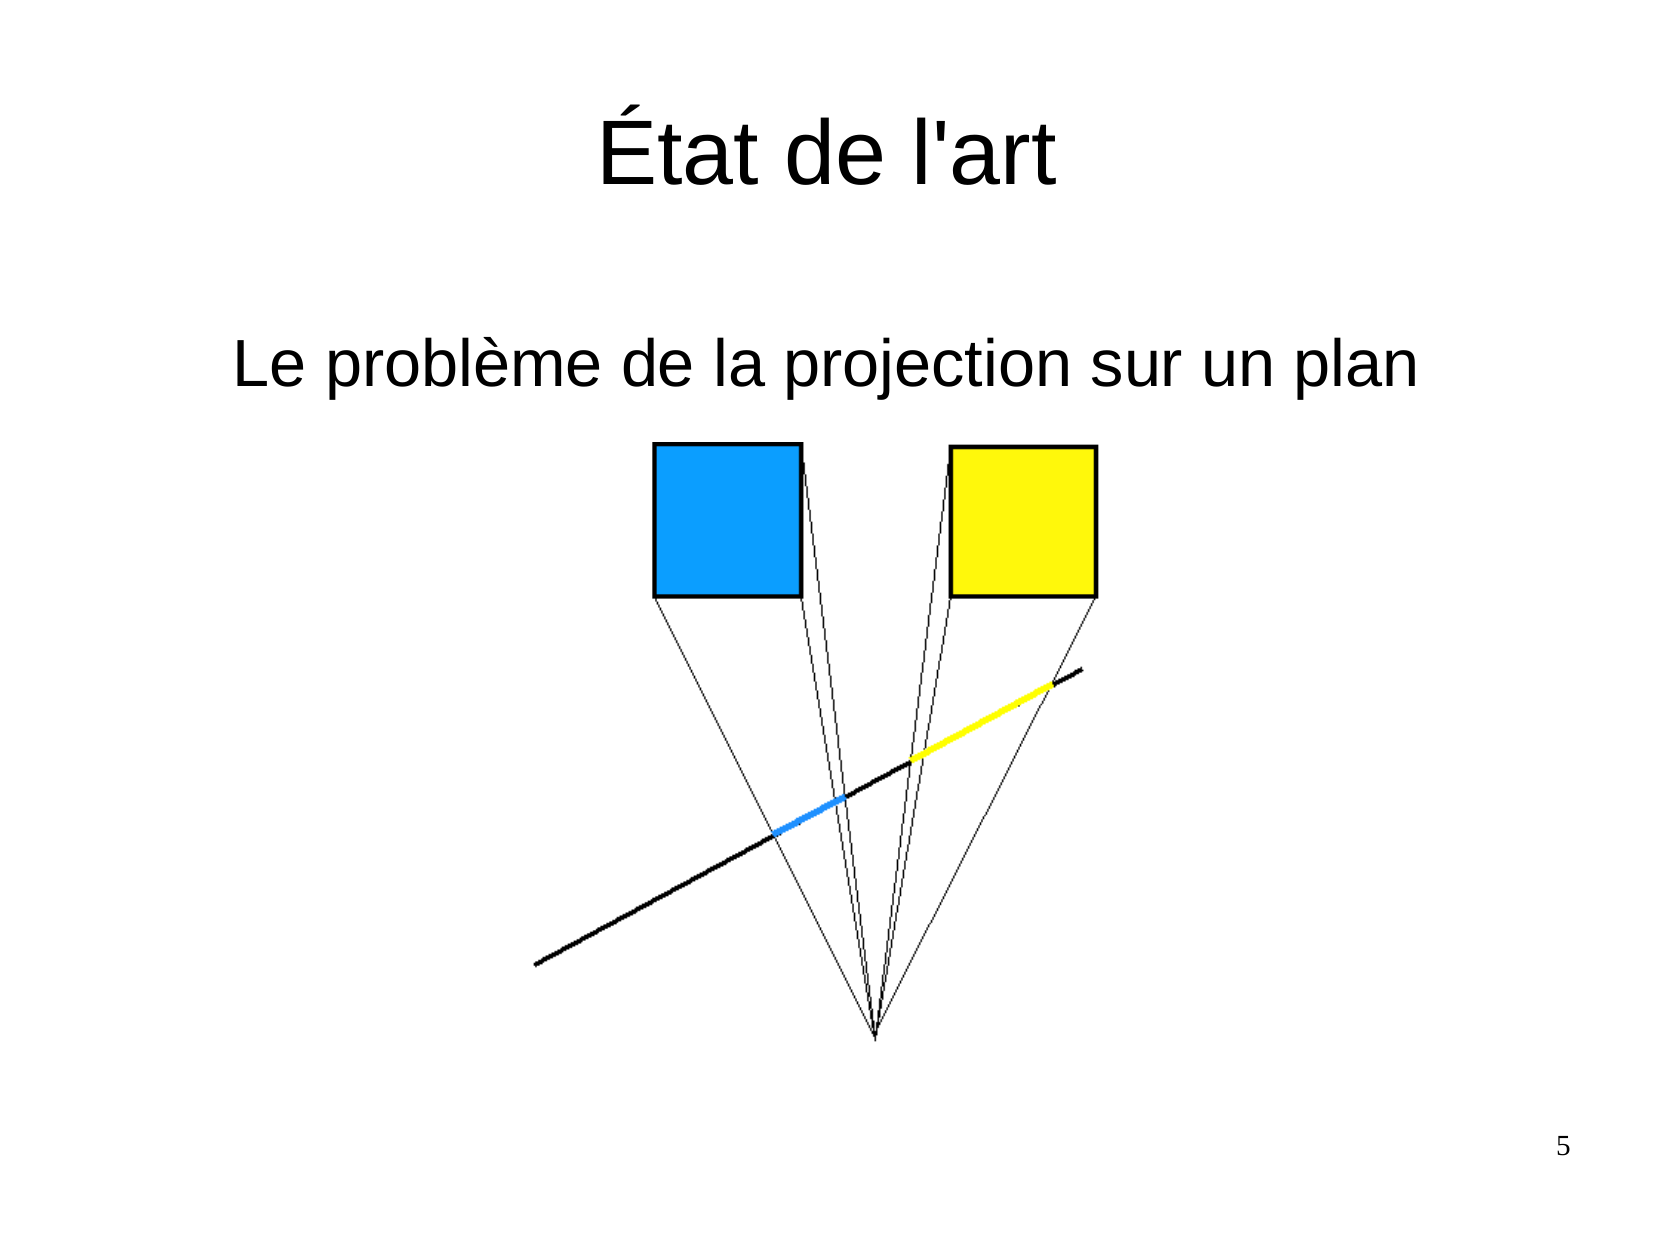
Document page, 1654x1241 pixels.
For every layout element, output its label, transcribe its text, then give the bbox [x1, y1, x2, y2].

subtitle Le problème de la projection sur un plan [82, 297, 1571, 1102]
picture [531, 442, 1100, 1043]
title État de l'art [82, 56, 1571, 250]
